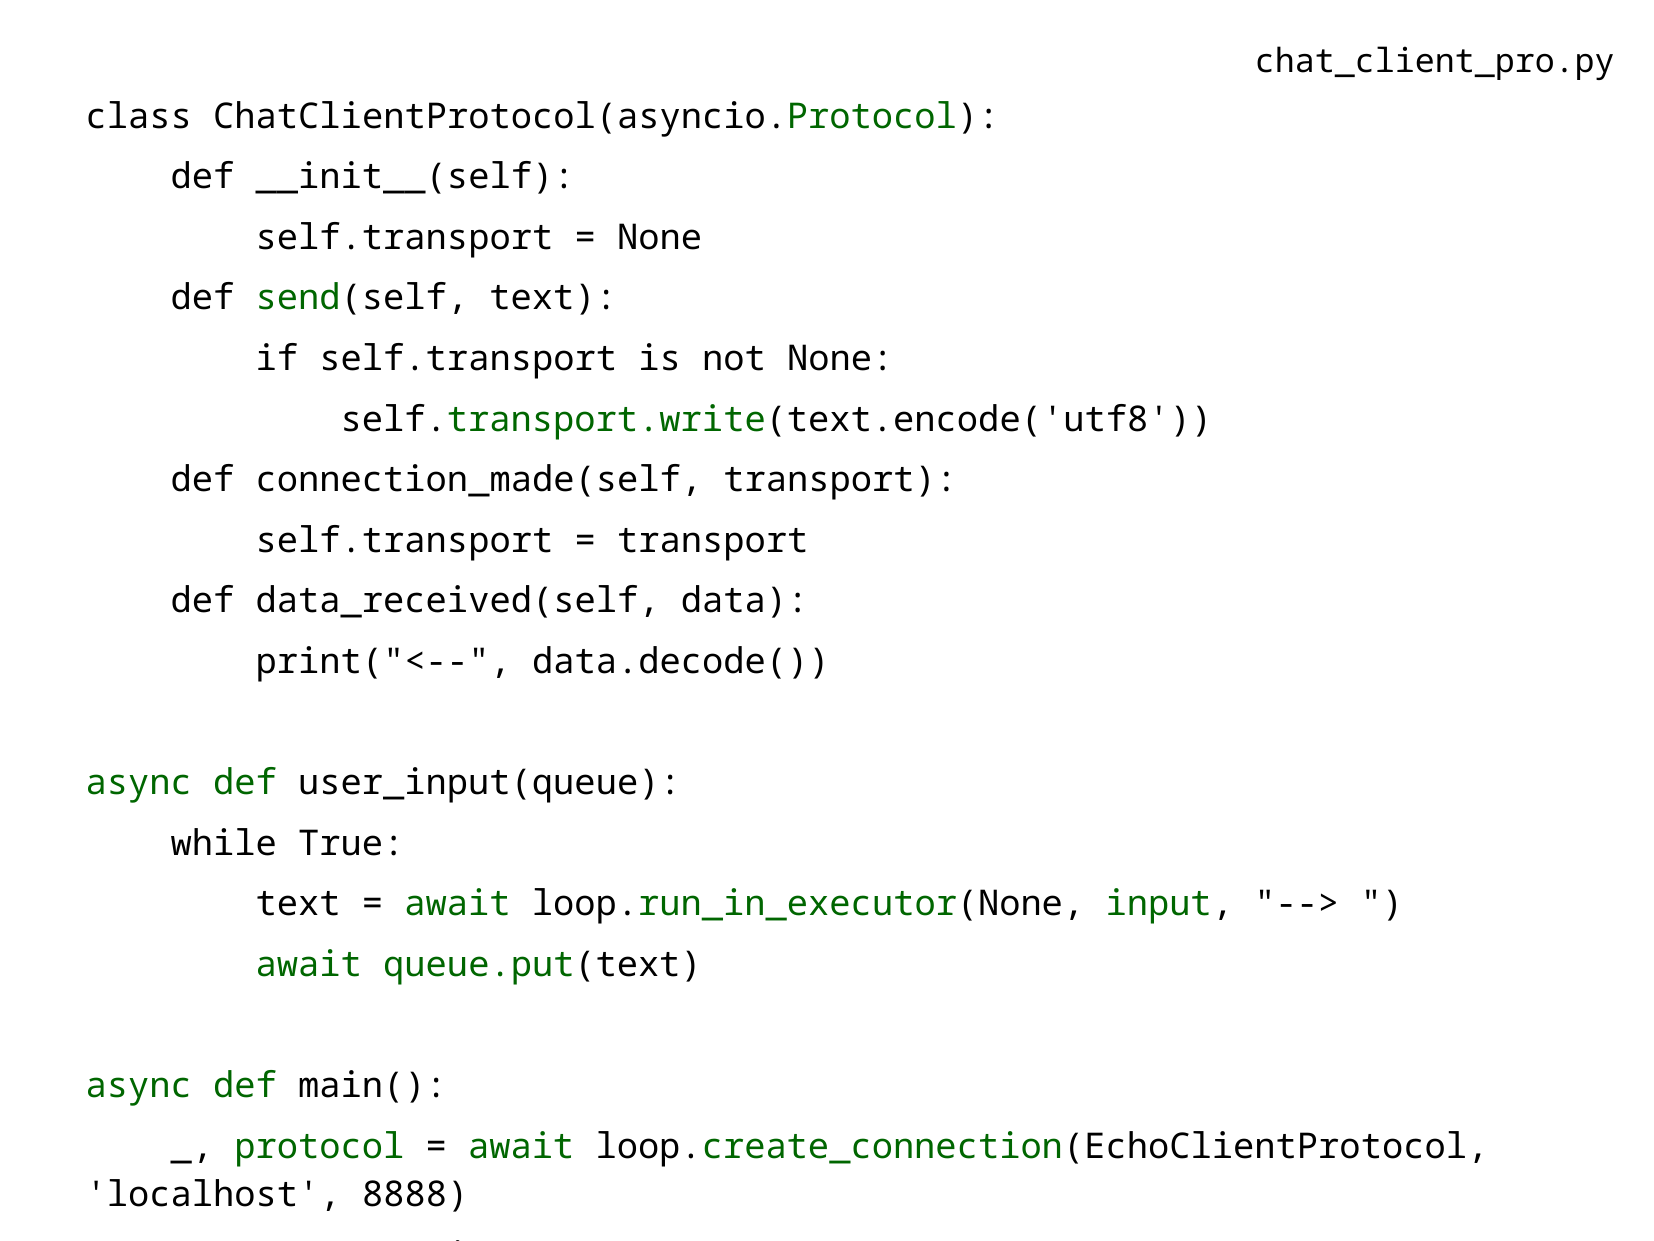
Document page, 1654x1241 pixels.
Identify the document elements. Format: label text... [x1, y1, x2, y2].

text_box chat_client_pro.py [1240, 29, 1633, 122]
text_box class ChatClientProtocol(asyncio.Protocol): def __init__(self): self.transport = None def send(self, text): if self.transport is not None: self.transport.write(text.encode('utf8')) def connection_made(self, transport): self.transport = transport def data_received(self, data): print("<--", data.decode()) async def user_input(queue): while True: text = await loop.run_in_executor(None, input, "--> ") await queue.put(text) async def main(): _, protocol = await loop.create_connection(EchoClientProtocol, 'localhost', 8888) queue = asyncio.Queue() loop.create_task(user_input(queue)) while True: text = await queue.get() protocol.send(text) [70, 82, 1654, 1187]
